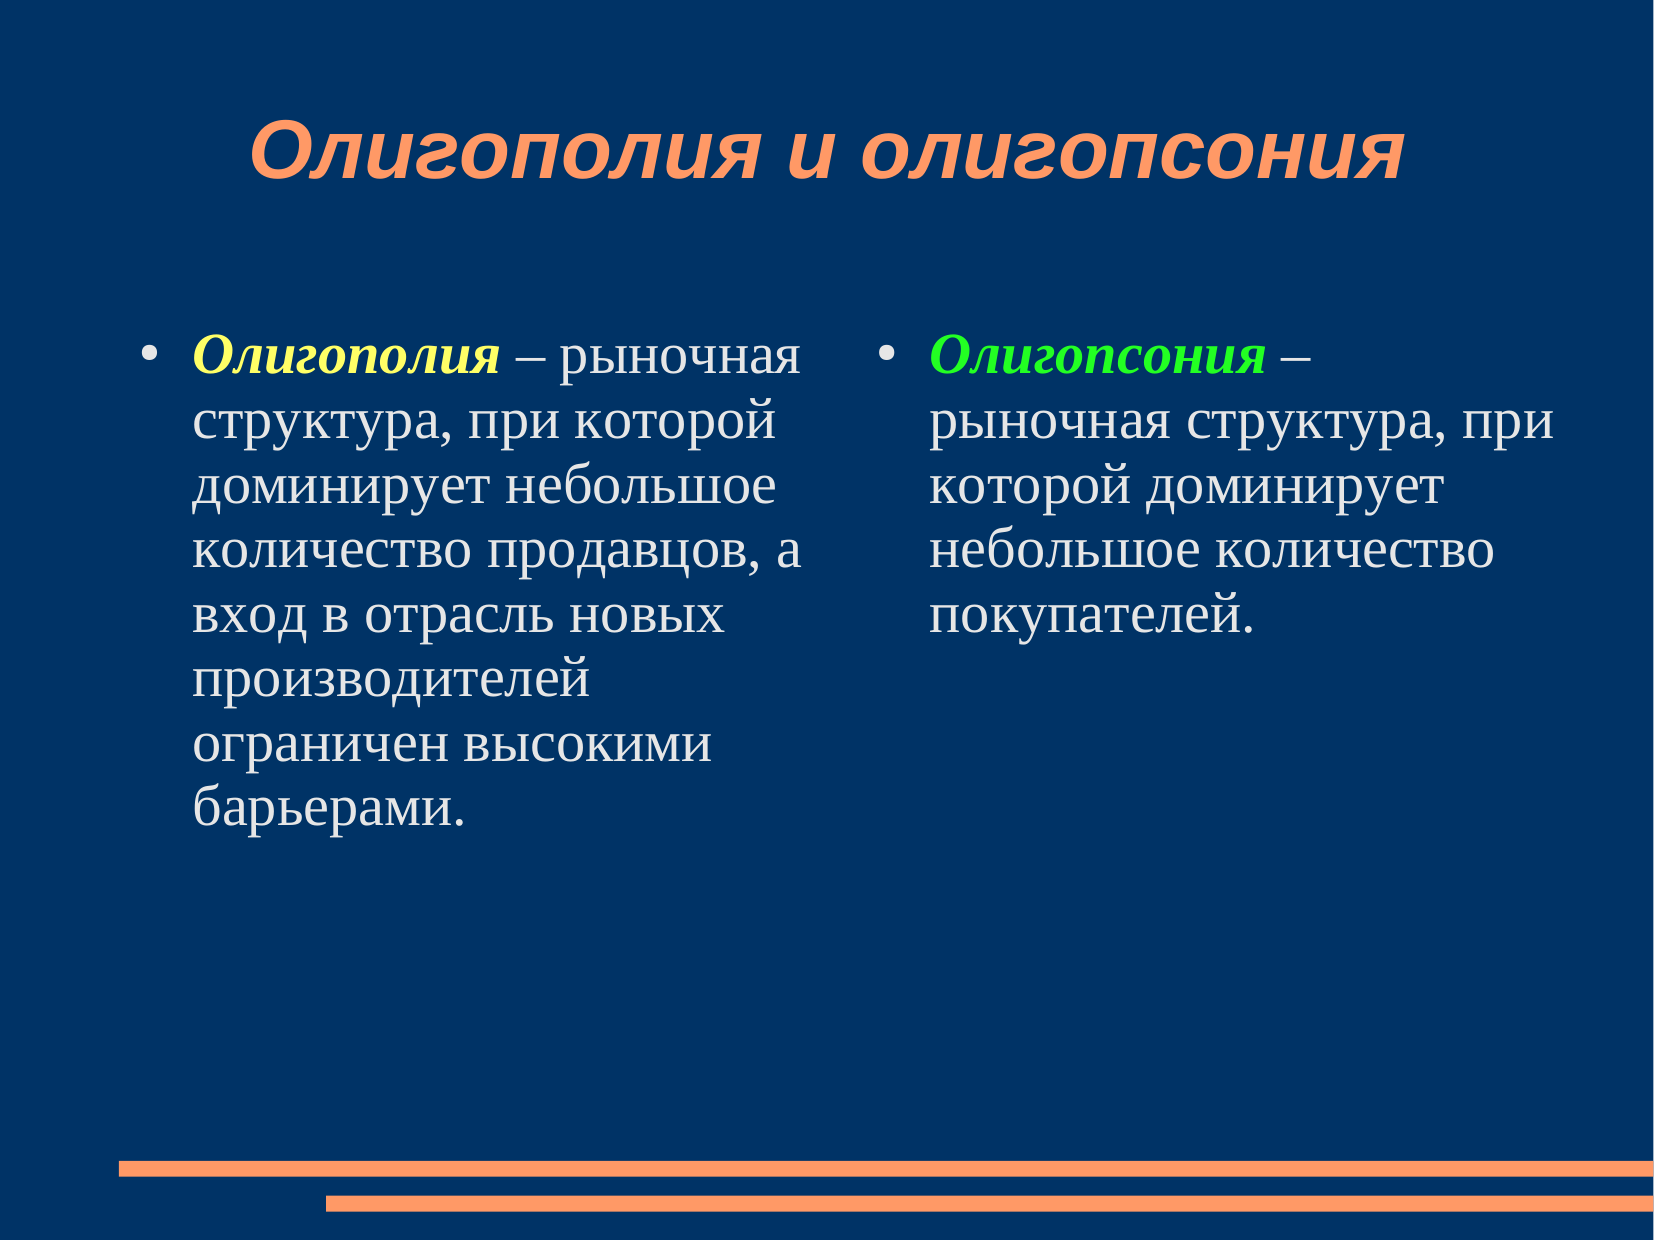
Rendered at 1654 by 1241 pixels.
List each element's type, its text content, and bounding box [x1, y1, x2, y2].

list Олигопсония – рыночная структура, при которой доминирует небольшое количество покупателей. [858, 321, 1562, 1118]
title Олигополия и олигопсония [121, 46, 1534, 254]
list Олигополия – рыночная структура, при которой доминирует небольшое количество продавцов, а вход в отрасль новых производителей ограничен высокими барьерами. [121, 321, 824, 1133]
